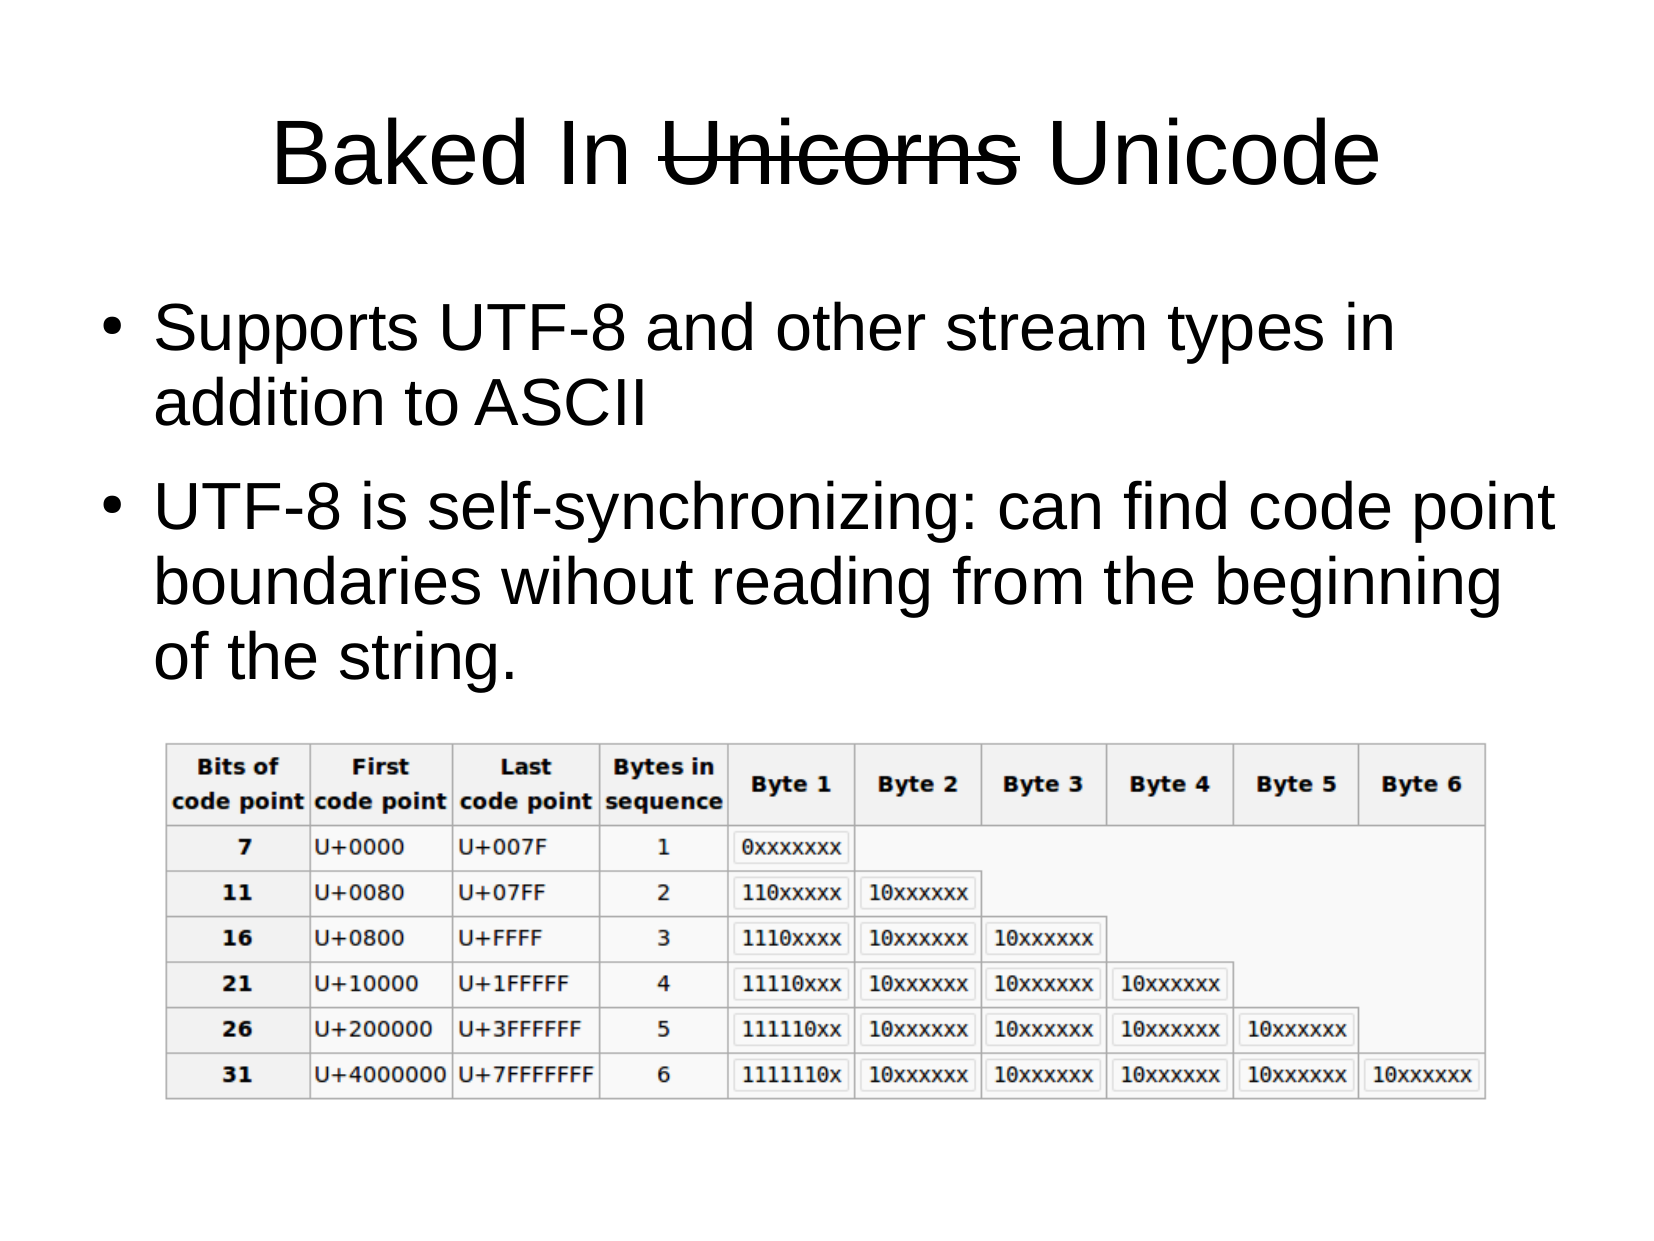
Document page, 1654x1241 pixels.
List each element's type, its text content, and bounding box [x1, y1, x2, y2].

title Baked In Unicorns Unicode [82, 49, 1571, 257]
picture [147, 734, 1516, 1106]
list Supports UTF-8 and other stream types in addition to ASCII UTF-8 is self-synchronizing: can find code point boundaries wihout reading from the beginning of the string. [82, 290, 1571, 1010]
